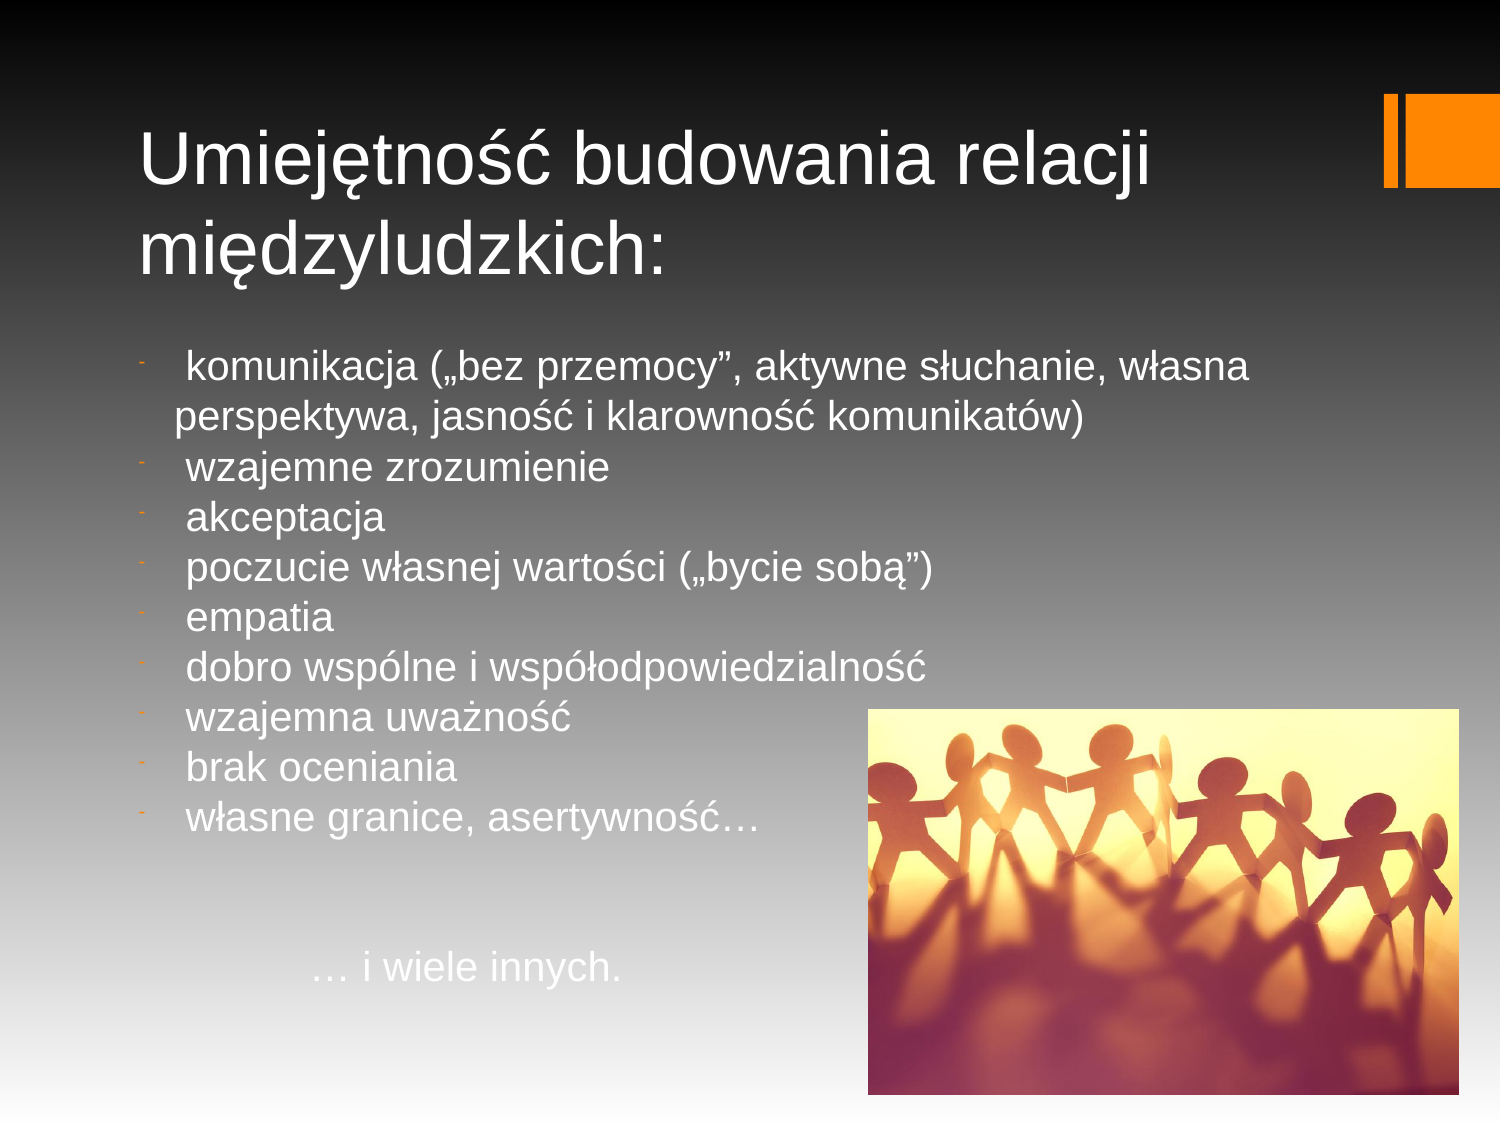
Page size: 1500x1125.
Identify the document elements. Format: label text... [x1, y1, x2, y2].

picture [868, 709, 1459, 1095]
text_box Umiejętność budowania relacji międzyludzkich: komunikacja („bez przemocy”, aktywne słuchanie, własna perspektywa, jasność i klarowność komunikatów) wzajemne zrozumienie akceptacja poczucie własnej wartości („bycie sobą”) empatia dobro wspólne i współodpowiedzialność wzajemna uważność brak oceniania własne granice, asertywność… … i wiele innych. [123, 101, 1341, 1047]
